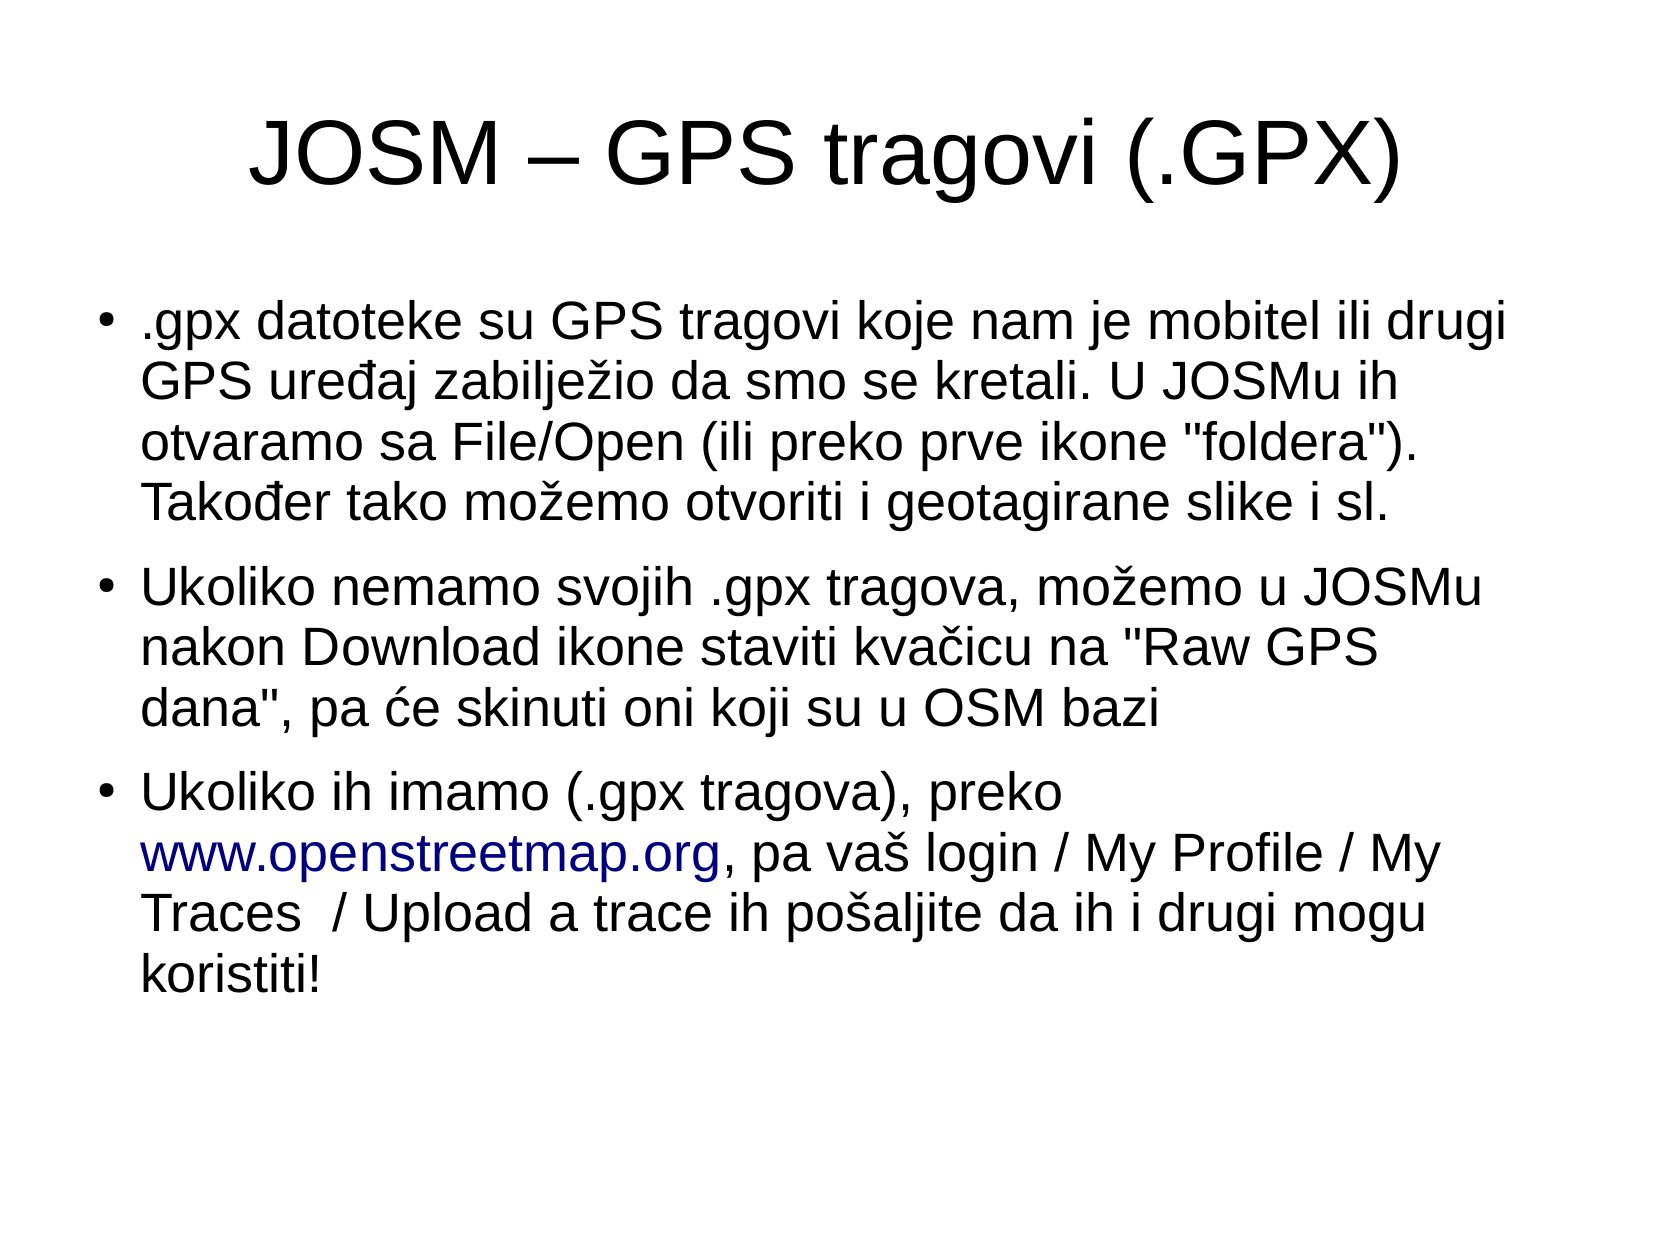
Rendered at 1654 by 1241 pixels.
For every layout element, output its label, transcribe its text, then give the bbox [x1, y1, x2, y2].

list .gpx datoteke su GPS tragovi koje nam je mobitel ili drugi GPS uređaj zabilježio da smo se kretali. U JOSMu ih otvaramo sa File/Open (ili preko prve ikone "foldera"). Također tako možemo otvoriti i geotagirane slike i sl. Ukoliko nemamo svojih .gpx tragova, možemo u JOSMu nakon Download ikone staviti kvačicu na "Raw GPS dana", pa će skinuti oni koji su u OSM bazi Ukoliko ih imamo (.gpx tragova), preko www.openstreetmap.org, pa vaš login / My Profile / My Traces / Upload a trace ih pošaljite da ih i drugi mogu koristiti! [82, 290, 1538, 1010]
title JOSM – GPS tragovi (.GPX) [82, 49, 1571, 257]
